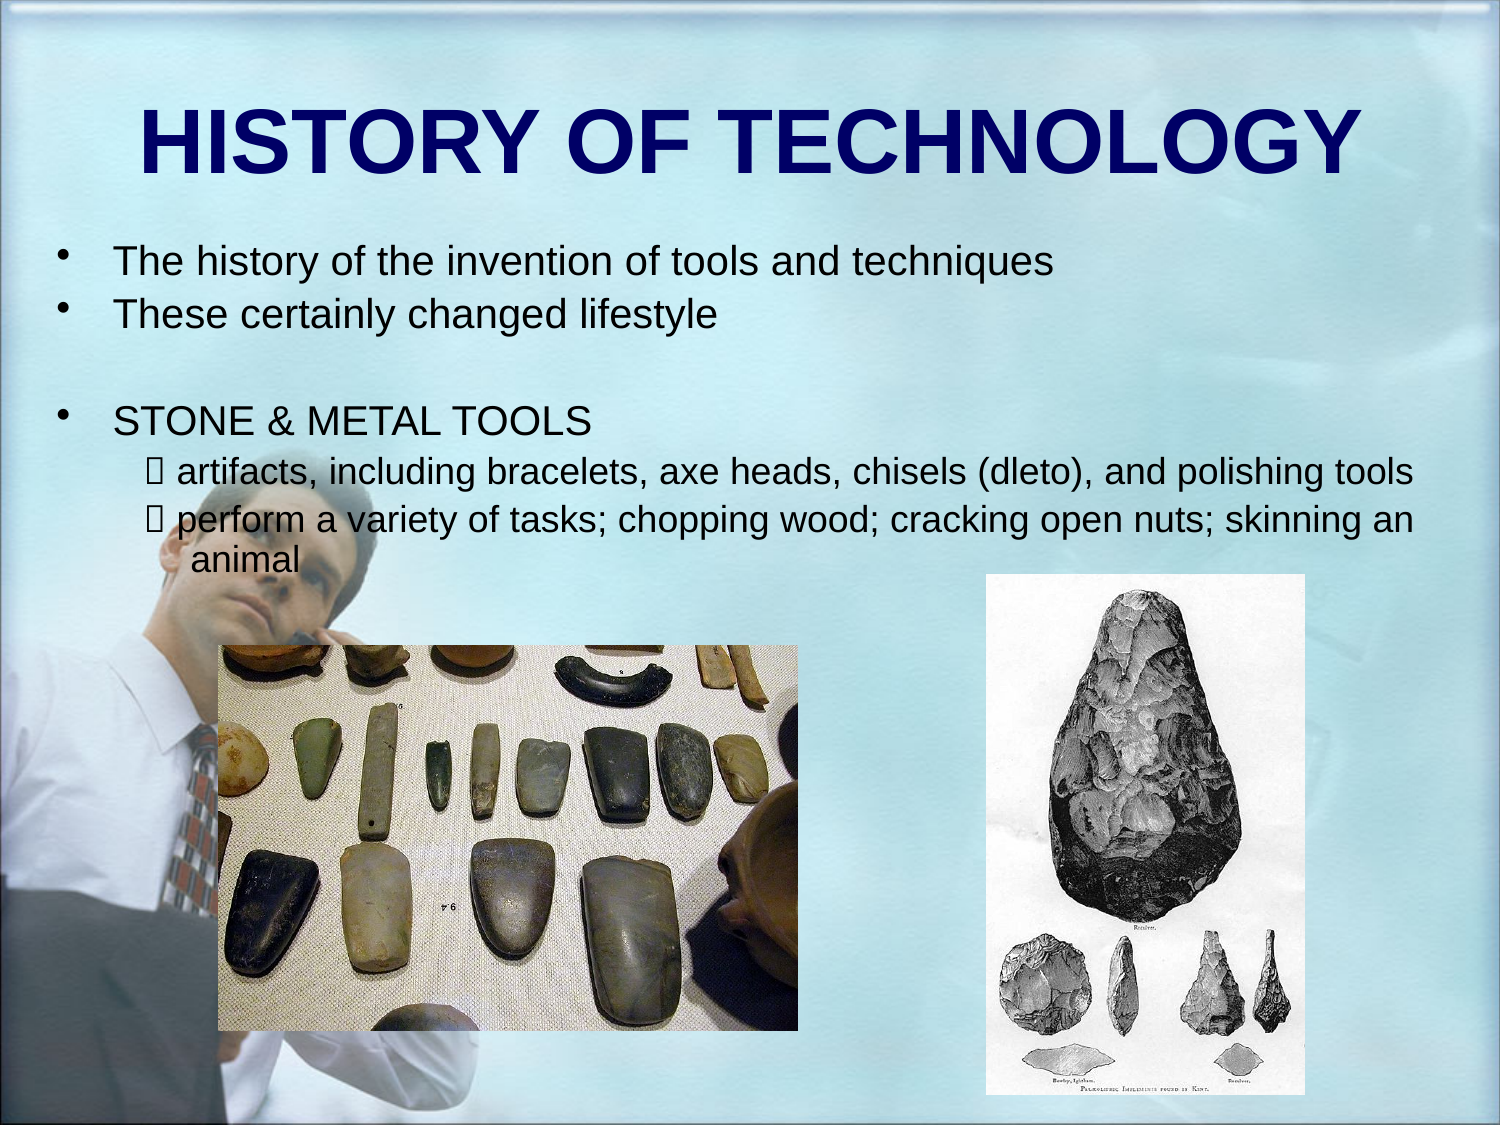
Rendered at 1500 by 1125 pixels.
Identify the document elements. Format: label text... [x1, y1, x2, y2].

picture [0, 0, 1500, 1125]
list The history of the invention of tools and techniques These certainly changed lifestyle STONE & METAL TOOLS  artifacts, including bracelets, axe heads, chisels (dleto), and polishing tools  perform a variety of tasks; chopping wood; cracking open nuts; skinning an animal [41, 231, 1486, 622]
title HISTORY OF TECHNOLOGY [123, 42, 1439, 231]
